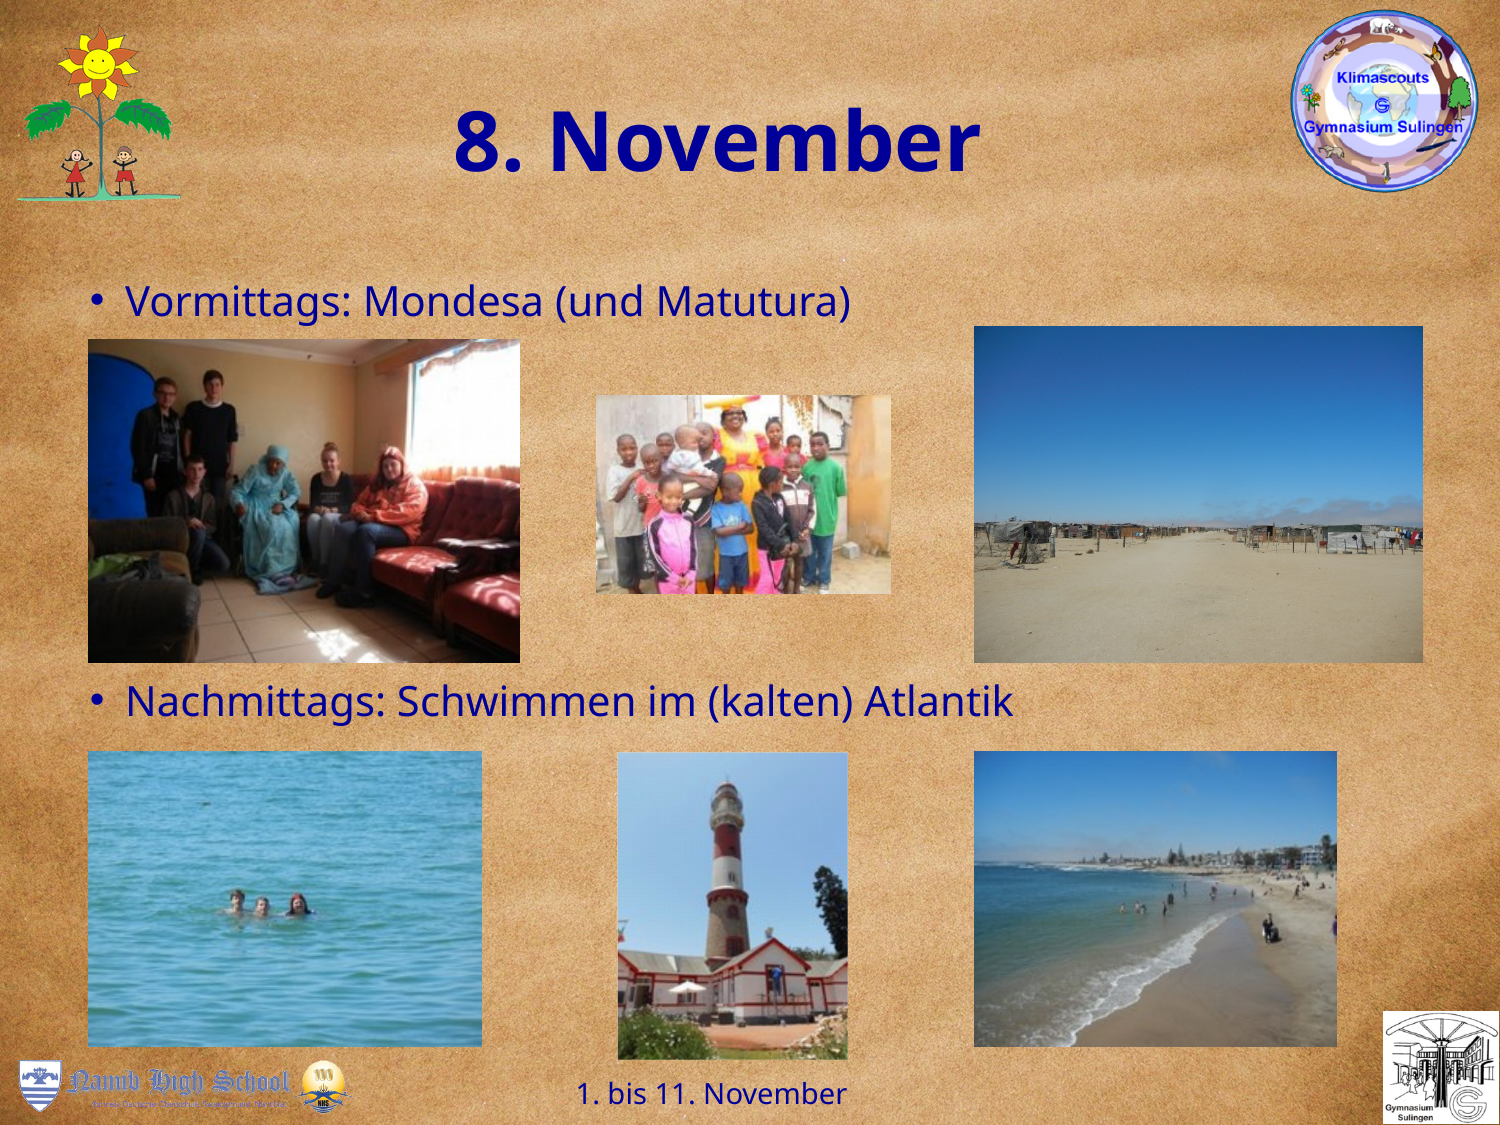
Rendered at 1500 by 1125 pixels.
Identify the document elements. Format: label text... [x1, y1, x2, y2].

text_box 8. November [189, 45, 1246, 233]
text_box Vormittags: Mondesa (und Matutura) Nachmittags: Schwimmen im (kalten) Atlantik [75, 267, 1425, 1010]
picture [0, 0, 1500, 1125]
